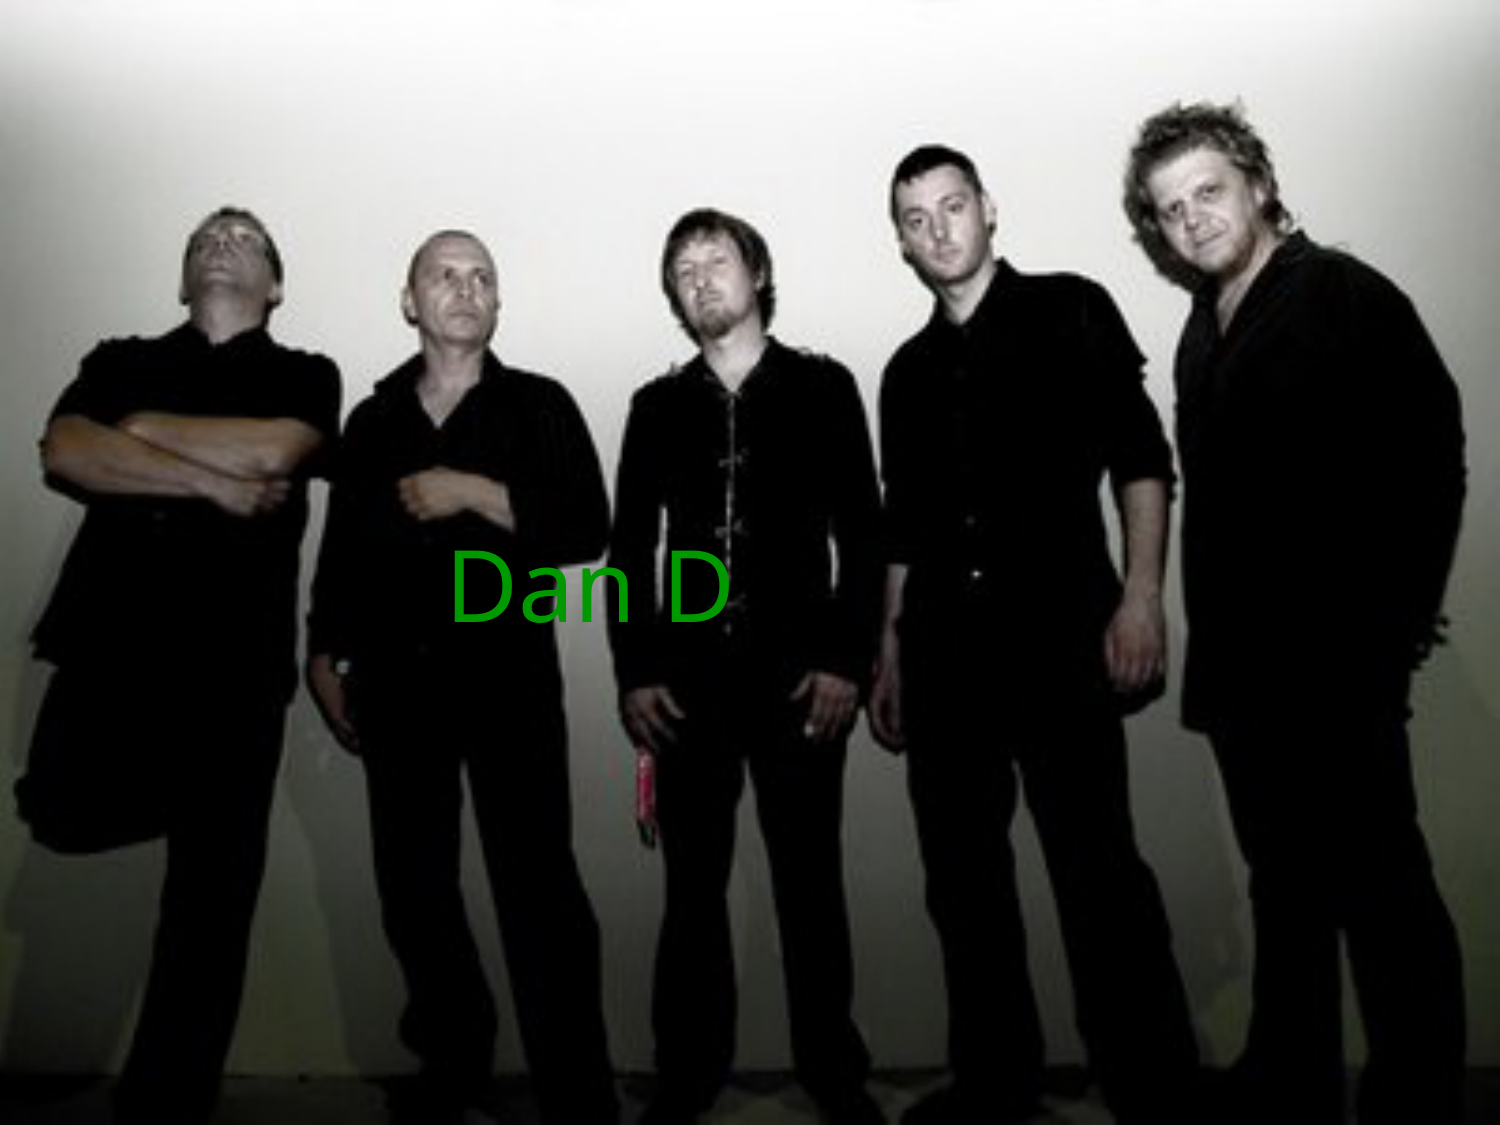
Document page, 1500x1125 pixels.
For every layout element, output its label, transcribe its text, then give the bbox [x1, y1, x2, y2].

text_box Dan D [123, 515, 1057, 1011]
picture [0, 0, 1500, 1125]
